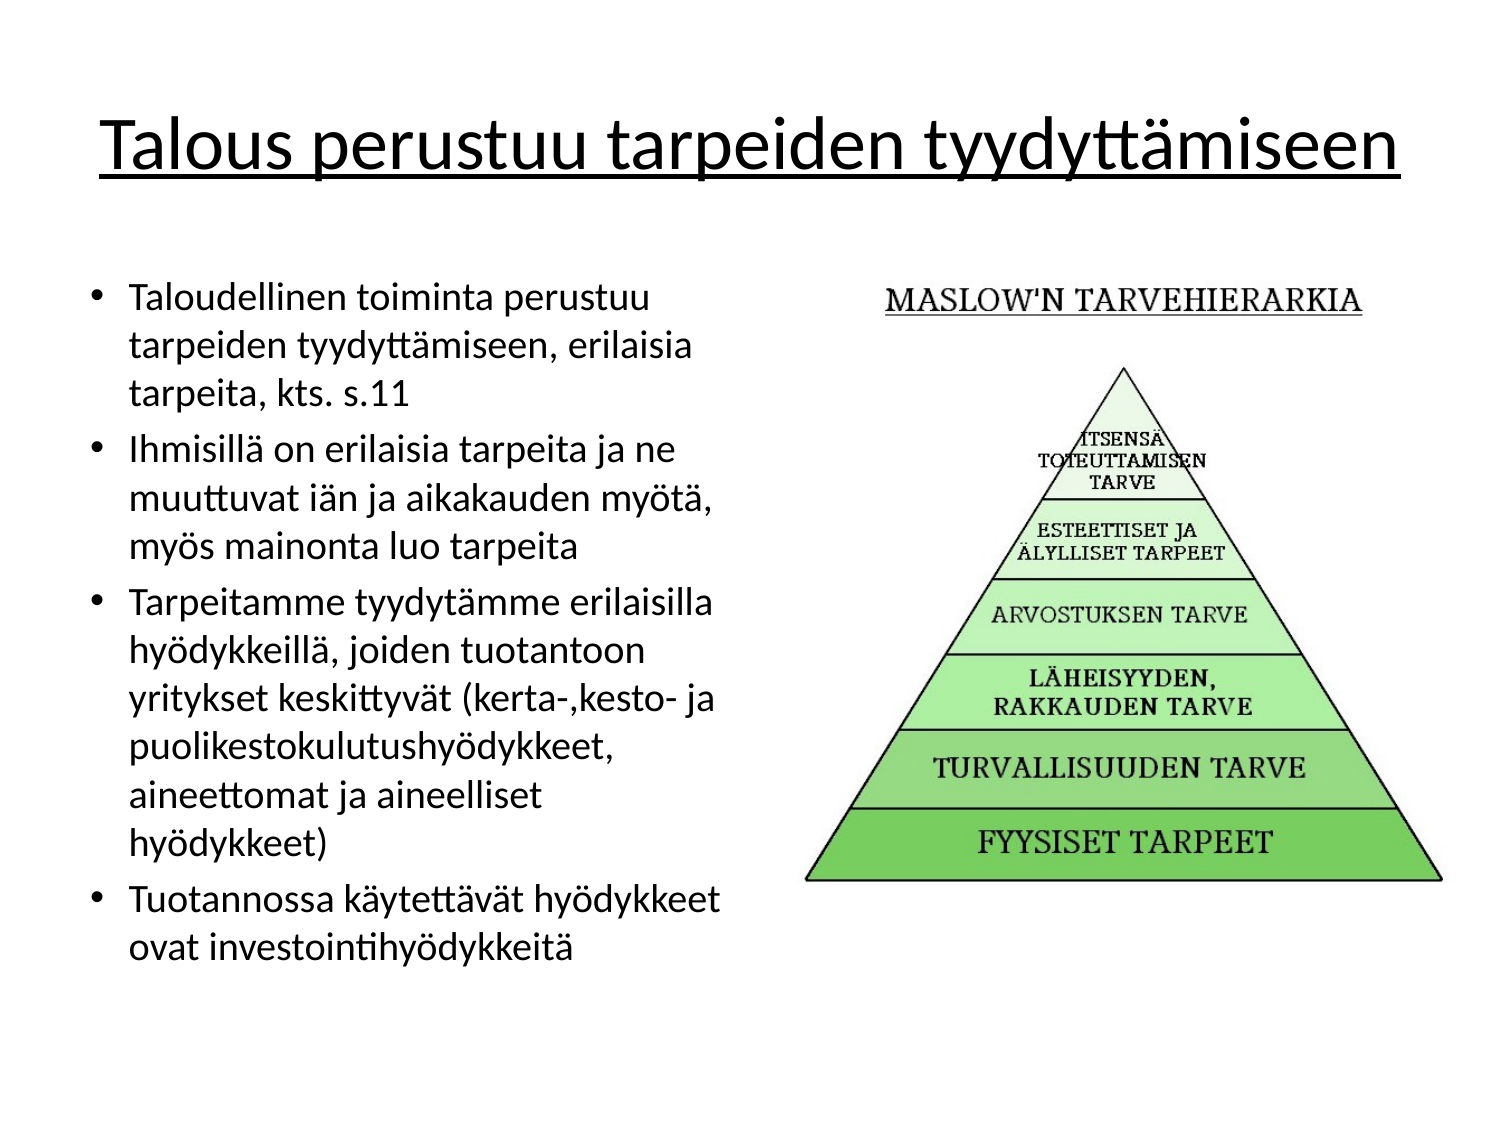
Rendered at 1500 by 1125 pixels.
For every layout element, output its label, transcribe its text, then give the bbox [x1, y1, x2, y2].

title Talous perustuu tarpeiden tyydyttämiseen [75, 45, 1425, 233]
list Taloudellinen toiminta perustuu tarpeiden tyydyttämiseen, erilaisia tarpeita, kts. s.11 Ihmisillä on erilaisia tarpeita ja ne muuttuvat iän ja aikakauden myötä, myös mainonta luo tarpeita Tarpeitamme tyydytämme erilaisilla hyödykkeillä, joiden tuotantoon yritykset keskittyvät (kerta-,kesto- ja puolikestokulutushyödykkeet, aineettomat ja aineelliset hyödykkeet) Tuotannossa käytettävät hyödykkeet ovat investointihyödykkeitä [75, 262, 738, 1005]
picture [750, 262, 1500, 918]
